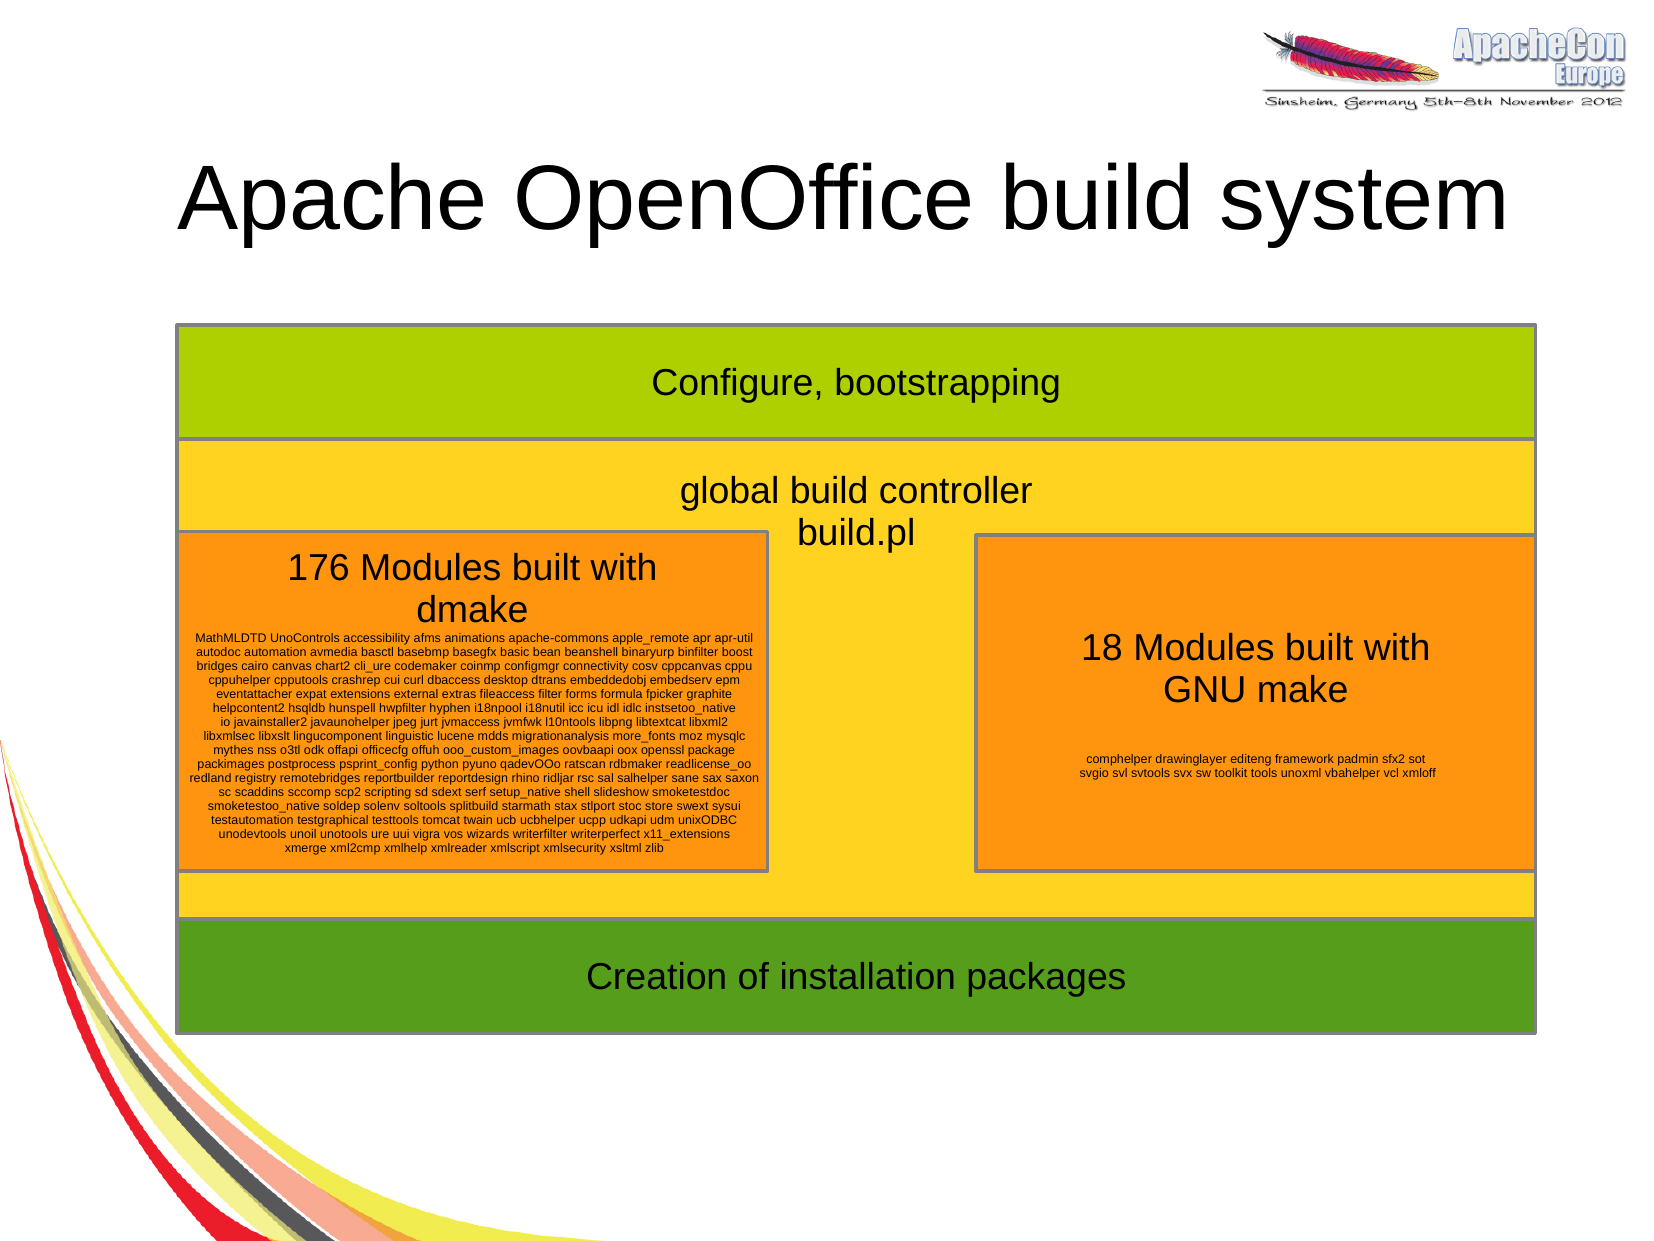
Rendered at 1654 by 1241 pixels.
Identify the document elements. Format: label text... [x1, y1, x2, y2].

title Apache OpenOffice build system [177, 141, 1536, 254]
text_box Creation of installation packages [177, 919, 1536, 1034]
text_box 18 Modules built with GNU make comphelper drawinglayer editeng framework padmin sfx2 sot svgio svl svtools svx sw toolkit tools unoxml vbahelper vcl xmloff [976, 535, 1536, 872]
picture [0, 0, 1654, 1241]
text_box 176 Modules built with dmake MathMLDTD UnoControls accessibility afms animations apache-commons apple_remote apr apr-util autodoc automation avmedia basctl basebmp basegfx basic bean beanshell binaryurp binfilter boost bridges cairo canvas chart2 cli_ure codemaker coinmp configmgr connectivity cosv cppcanvas cppu cppuhelper cpputools crashrep cui curl dbaccess desktop dtrans embeddedobj embedserv epm eventattacher expat extensions external extras fileaccess filter forms formula fpicker graphite helpcontent2 hsqldb hunspell hwpfilter hyphen i18npool i18nutil icc icu idl idlc instsetoo_native io javainstaller2 javaunohelper jpeg jurt jvmaccess jvmfwk l10ntools libpng libtextcat libxml2 libxmlsec libxslt lingucomponent linguistic lucene mdds migrationanalysis more_fonts moz mysqlc mythes nss o3tl odk offapi officecfg offuh ooo_custom_images oovbaapi oox openssl package packimages postprocess psprint_config python pyuno qadevOOo ratscan rdbmaker readlicense_oo redland registry remotebridges reportbuilder reportdesign rhino ridljar rsc sal salhelper sane sax saxon sc scaddins sccomp scp2 scripting sd sdext serf setup_native shell slideshow smoketestdoc smoketestoo_native soldep solenv soltools splitbuild starmath stax stlport stoc store swext sysui testautomation testgraphical testtools tomcat twain ucb ucbhelper ucpp udkapi udm unixODBC unodevtools unoil unotools ure uui vigra vos wizards writerfilter writerperfect x11_extensions xmerge xml2cmp xmlhelp xmlreader xmlscript xmlsecurity xsltml zlib [177, 531, 768, 872]
text_box global build controller build.pl [177, 439, 1536, 919]
text_box Configure, bootstrapping [177, 324, 1536, 439]
